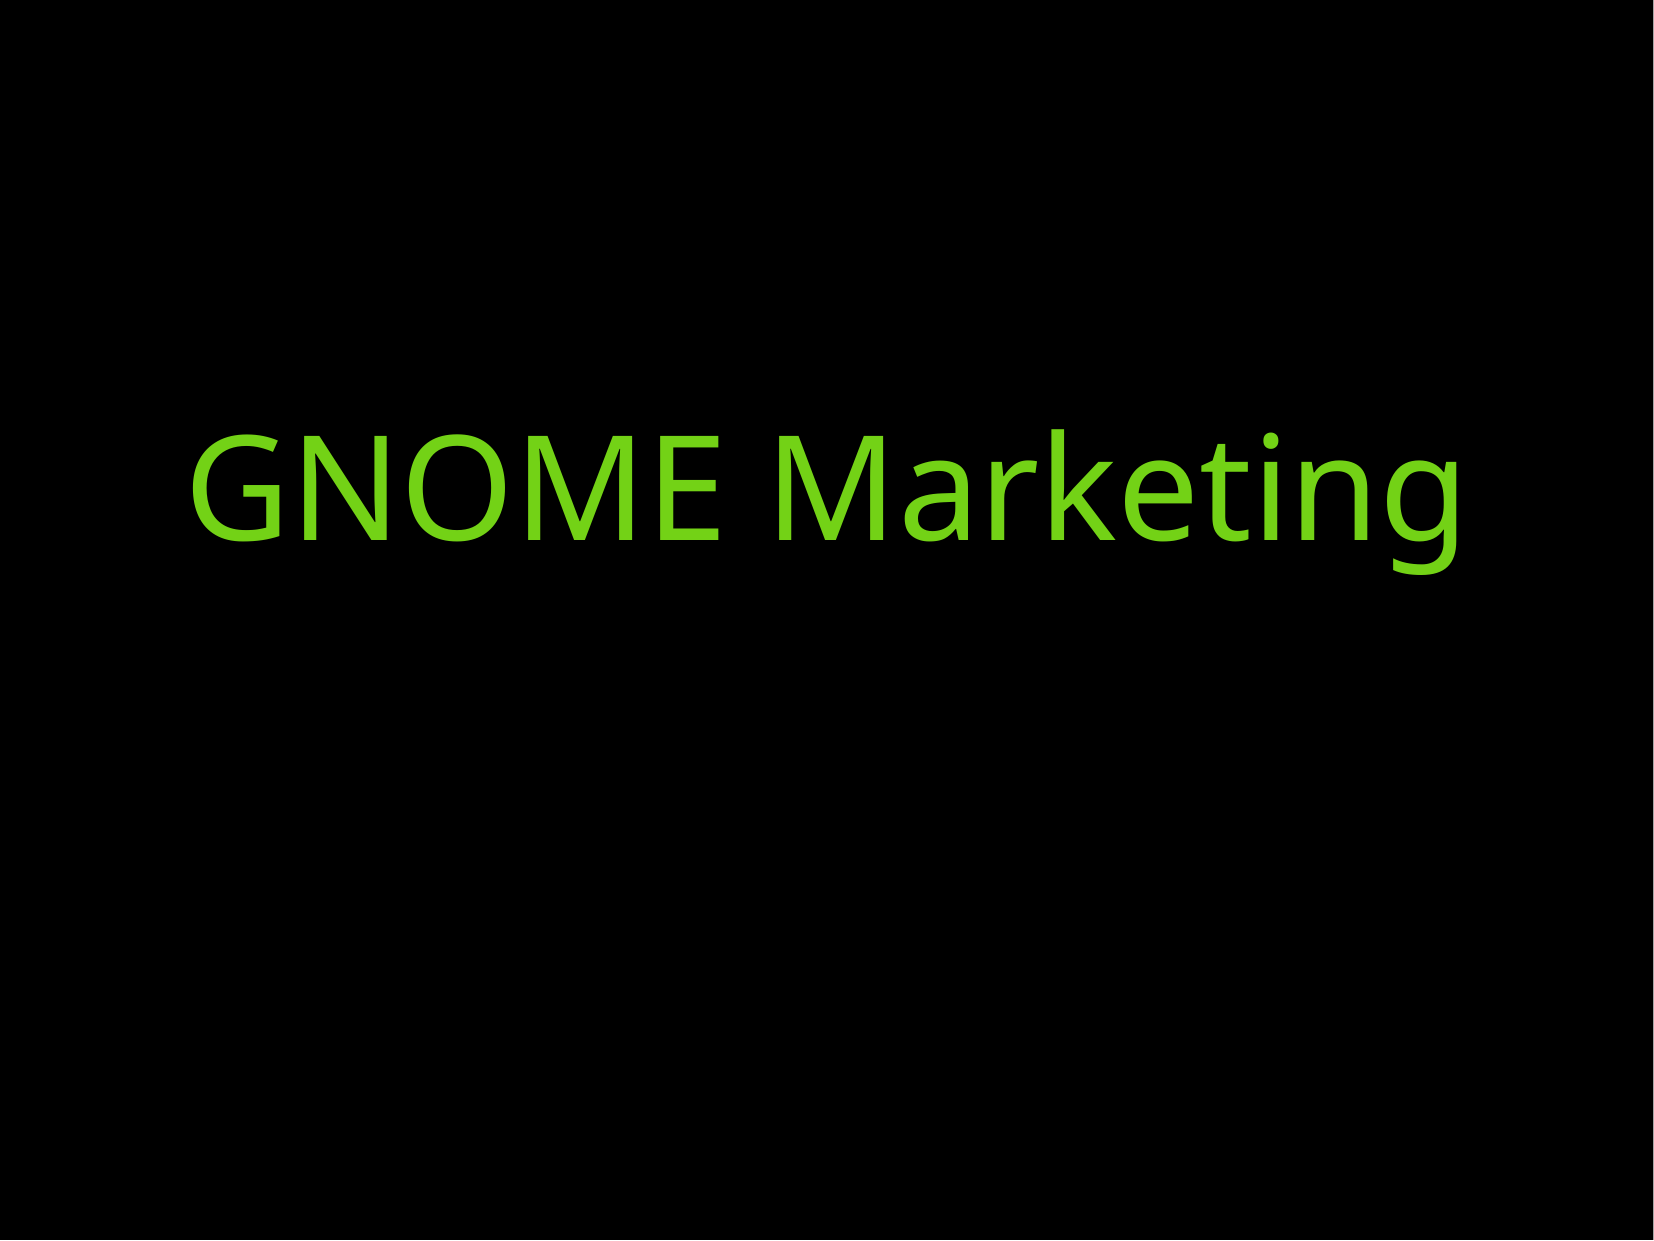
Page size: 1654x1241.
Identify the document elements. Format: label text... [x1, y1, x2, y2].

text_box GNOME Marketing [118, 118, 1536, 857]
